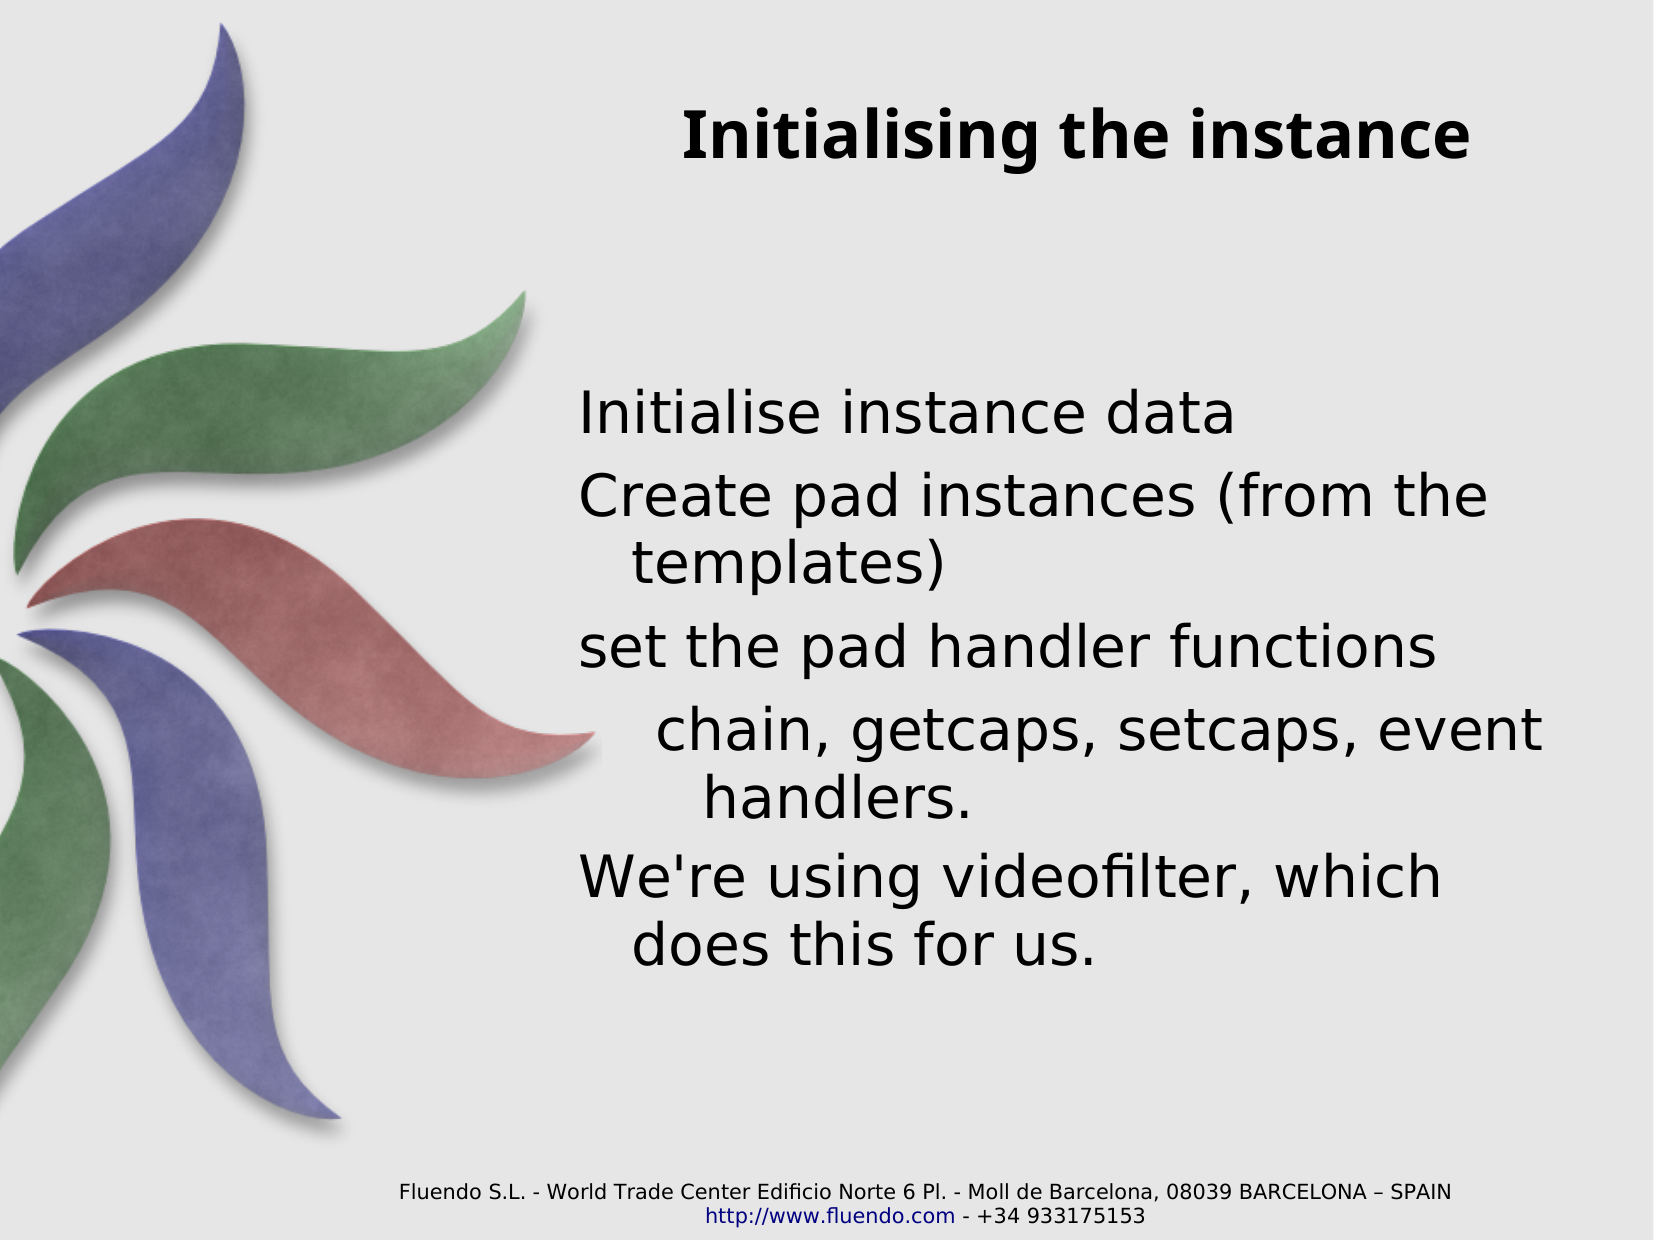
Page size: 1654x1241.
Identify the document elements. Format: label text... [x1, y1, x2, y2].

picture [0, 1, 602, 1241]
list Initialise instance data Create pad instances (from the templates) set the pad handler functions chain, getcaps, setcaps, event handlers. We're using videofilter, which does this for us. [561, 236, 1595, 1123]
title Initialising the instance [561, 59, 1595, 207]
picture [597, 1189, 602, 1198]
